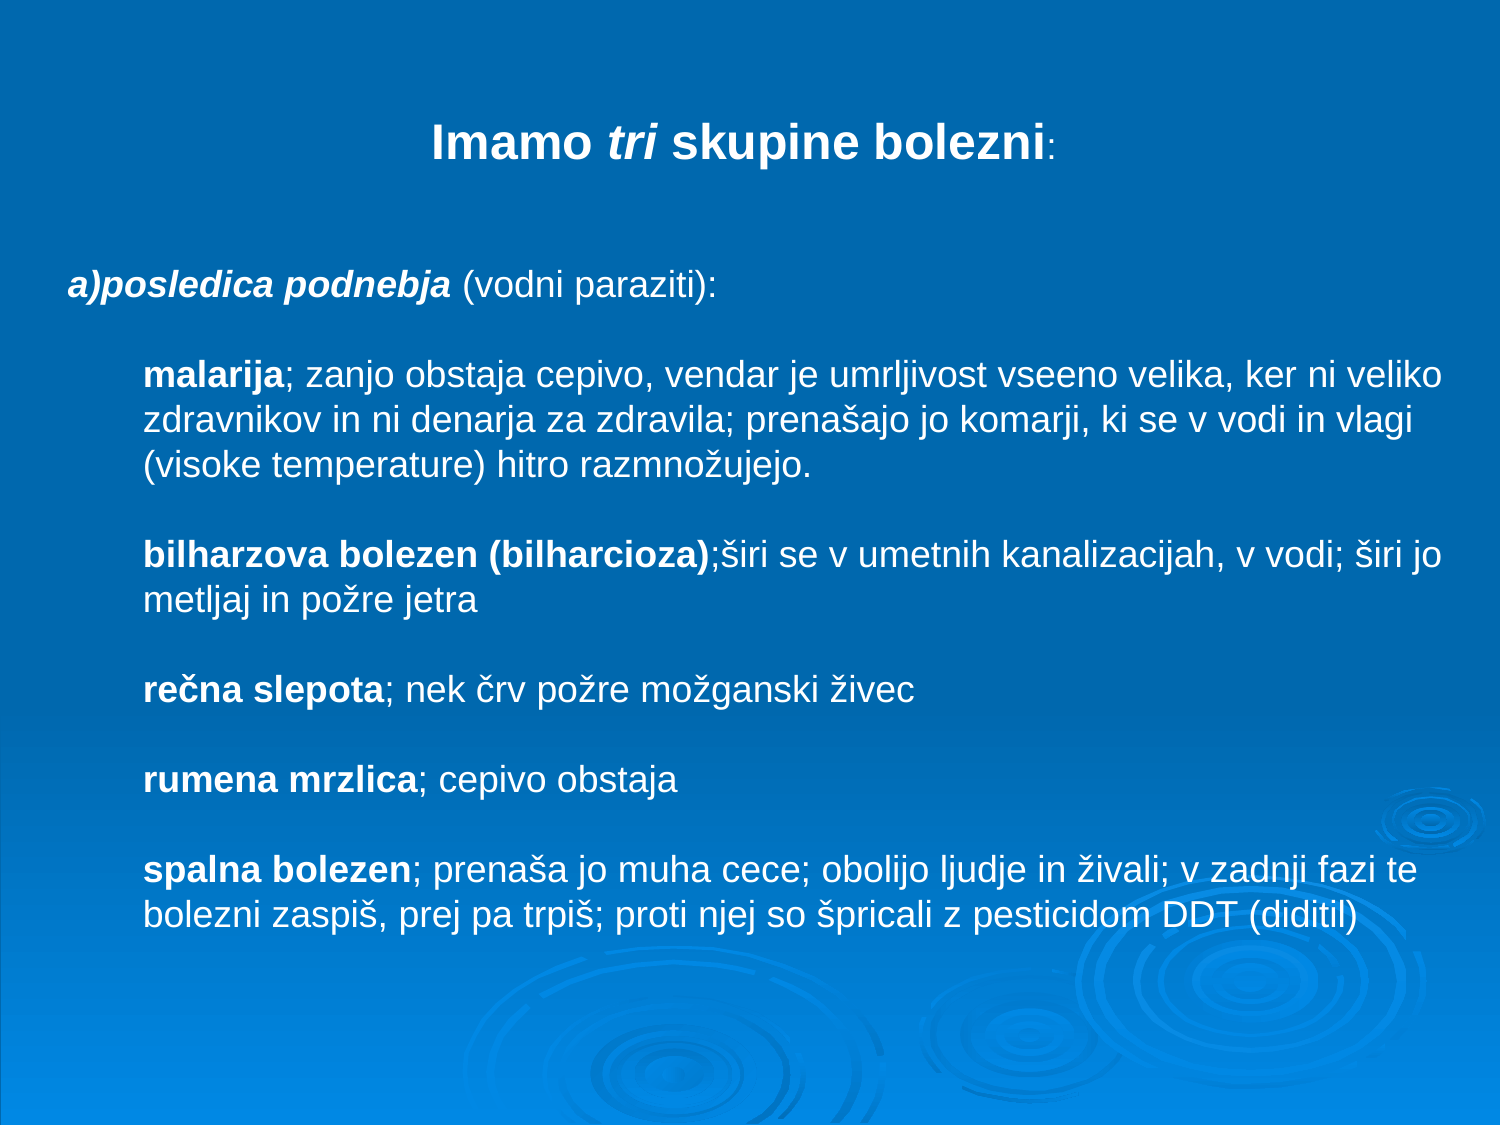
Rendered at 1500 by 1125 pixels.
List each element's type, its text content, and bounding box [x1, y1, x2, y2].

text_box Imamo tri skupine bolezni: a)posledica podnebja (vodni paraziti): malarija; zanjo obstaja cepivo, vendar je umrljivost vseeno velika, ker ni veliko zdravnikov in ni denarja za zdravila; prenašajo jo komarji, ki se v vodi in vlagi (visoke temperature) hitro razmnožujejo. bilharzova bolezen (bilharcioza);širi se v umetnih kanalizacijah, v vodi; širi jo metljaj in požre jetra rečna slepota; nek črv požre možganski živec rumena mrzlica; cepivo obstaja spalna bolezen; prenaša jo muha cece; obolijo ljudje in živali; v zadnji fazi te bolezni zaspiš, prej pa trpiš; proti njej so špricali z pesticidom DDT (diditil) [53, 102, 1470, 943]
